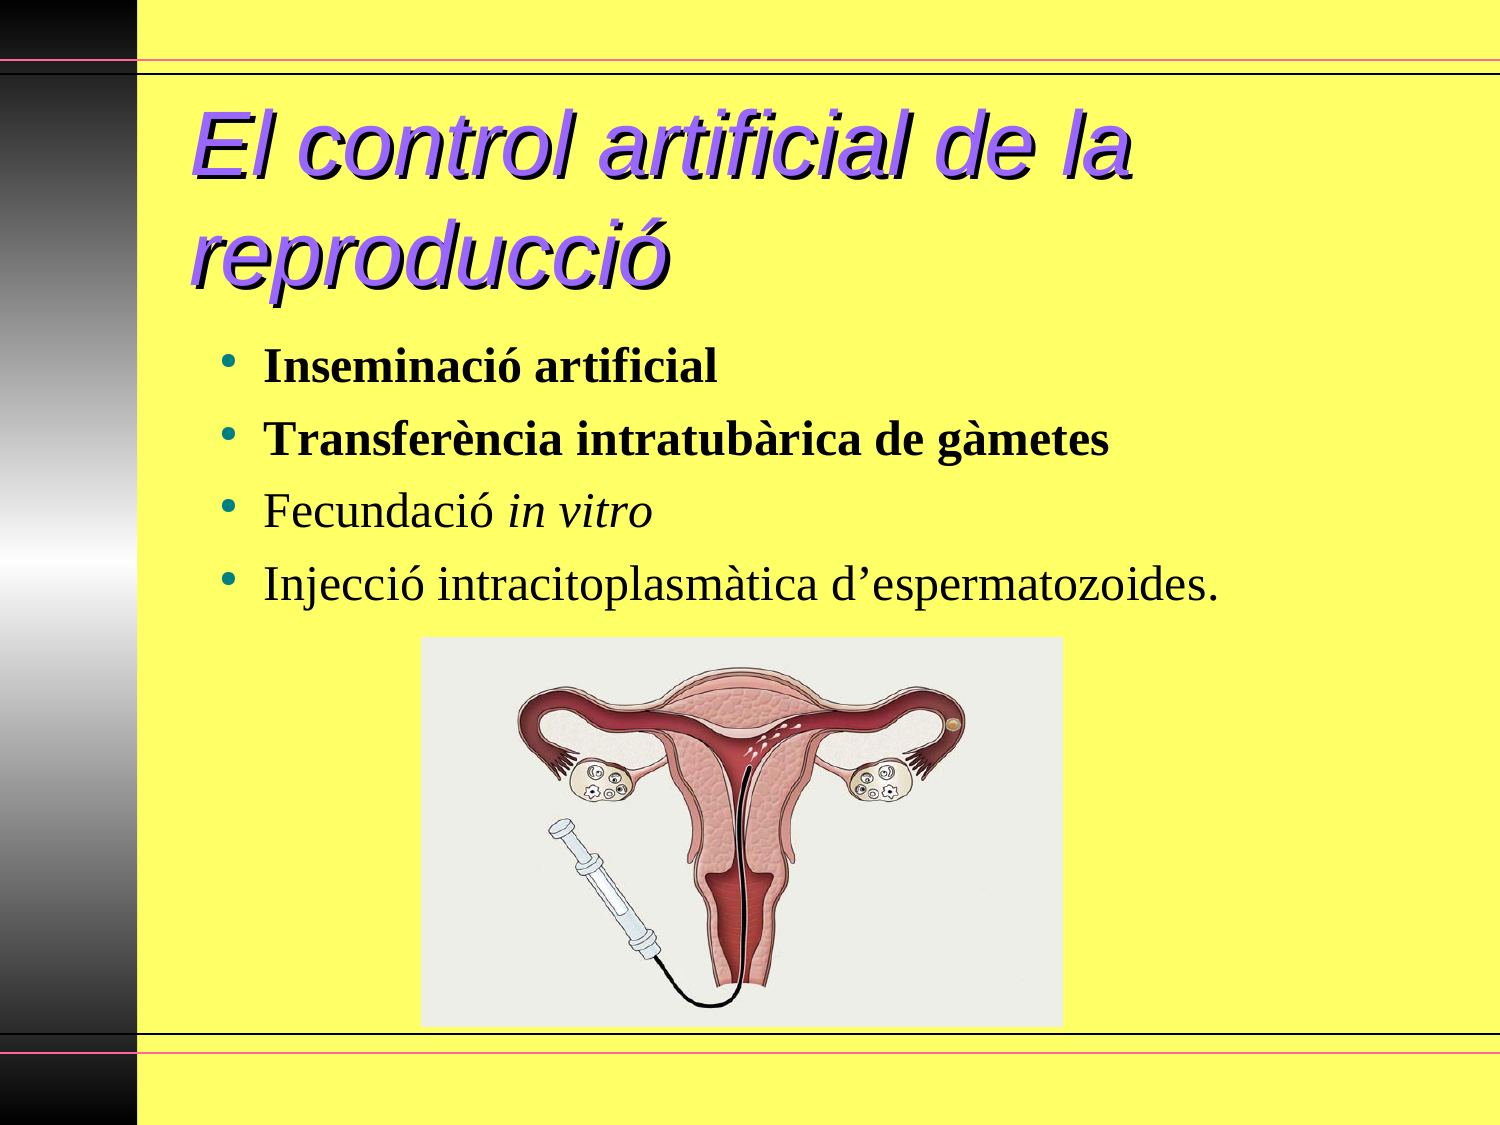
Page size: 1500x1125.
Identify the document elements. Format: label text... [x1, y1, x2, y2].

picture [421, 637, 1063, 1027]
list Inseminació artificial Transferència intratubàrica de gàmetes Fecundació in vitro Injecció intracitoplasmàtica d’espermatozoides. [174, 324, 1450, 1020]
title El control artificial de la reproducció [174, 76, 1450, 312]
